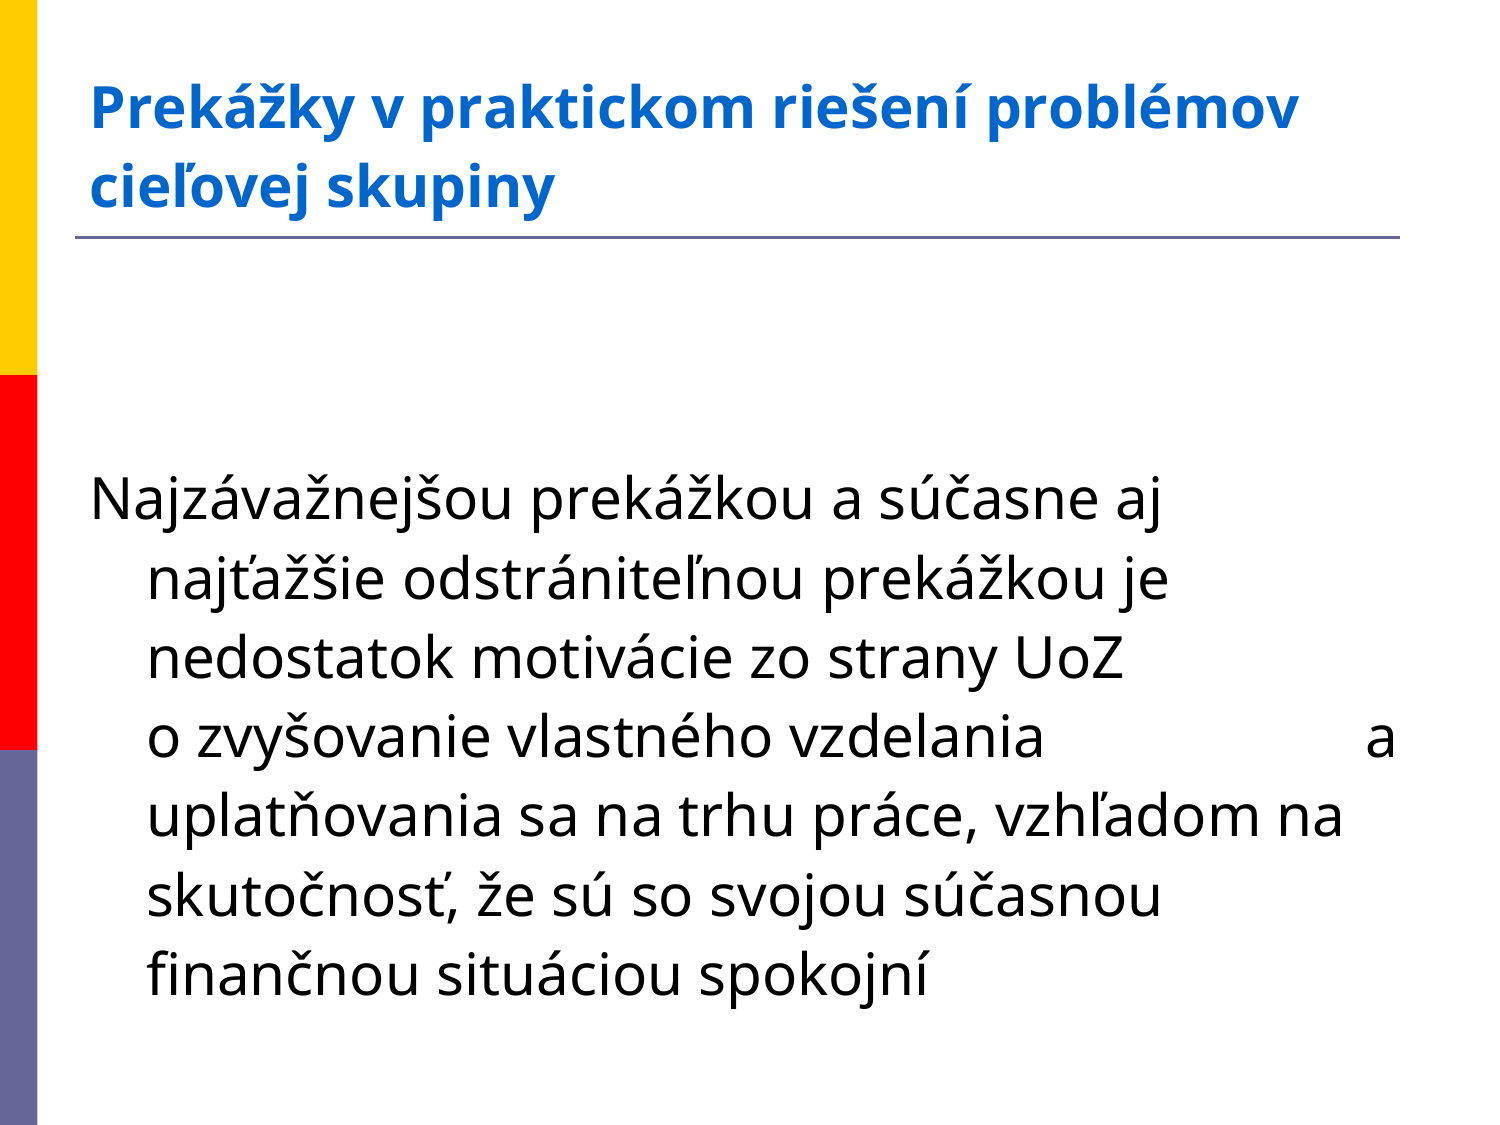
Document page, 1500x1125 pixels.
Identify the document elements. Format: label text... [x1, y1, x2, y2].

list Najzávažnejšou prekážkou a súčasne aj najťažšie odstrániteľnou prekážkou je nedostatok motivácie zo strany UoZ o zvyšovanie vlastného vzdelania a uplatňovania sa na trhu práce, vzhľadom na skutočnosť, že sú so svojou súčasnou finančnou situáciou spokojní [75, 262, 1426, 1006]
title Prekážky v praktickom riešení problémov cieľovej skupiny [75, 45, 1426, 233]
